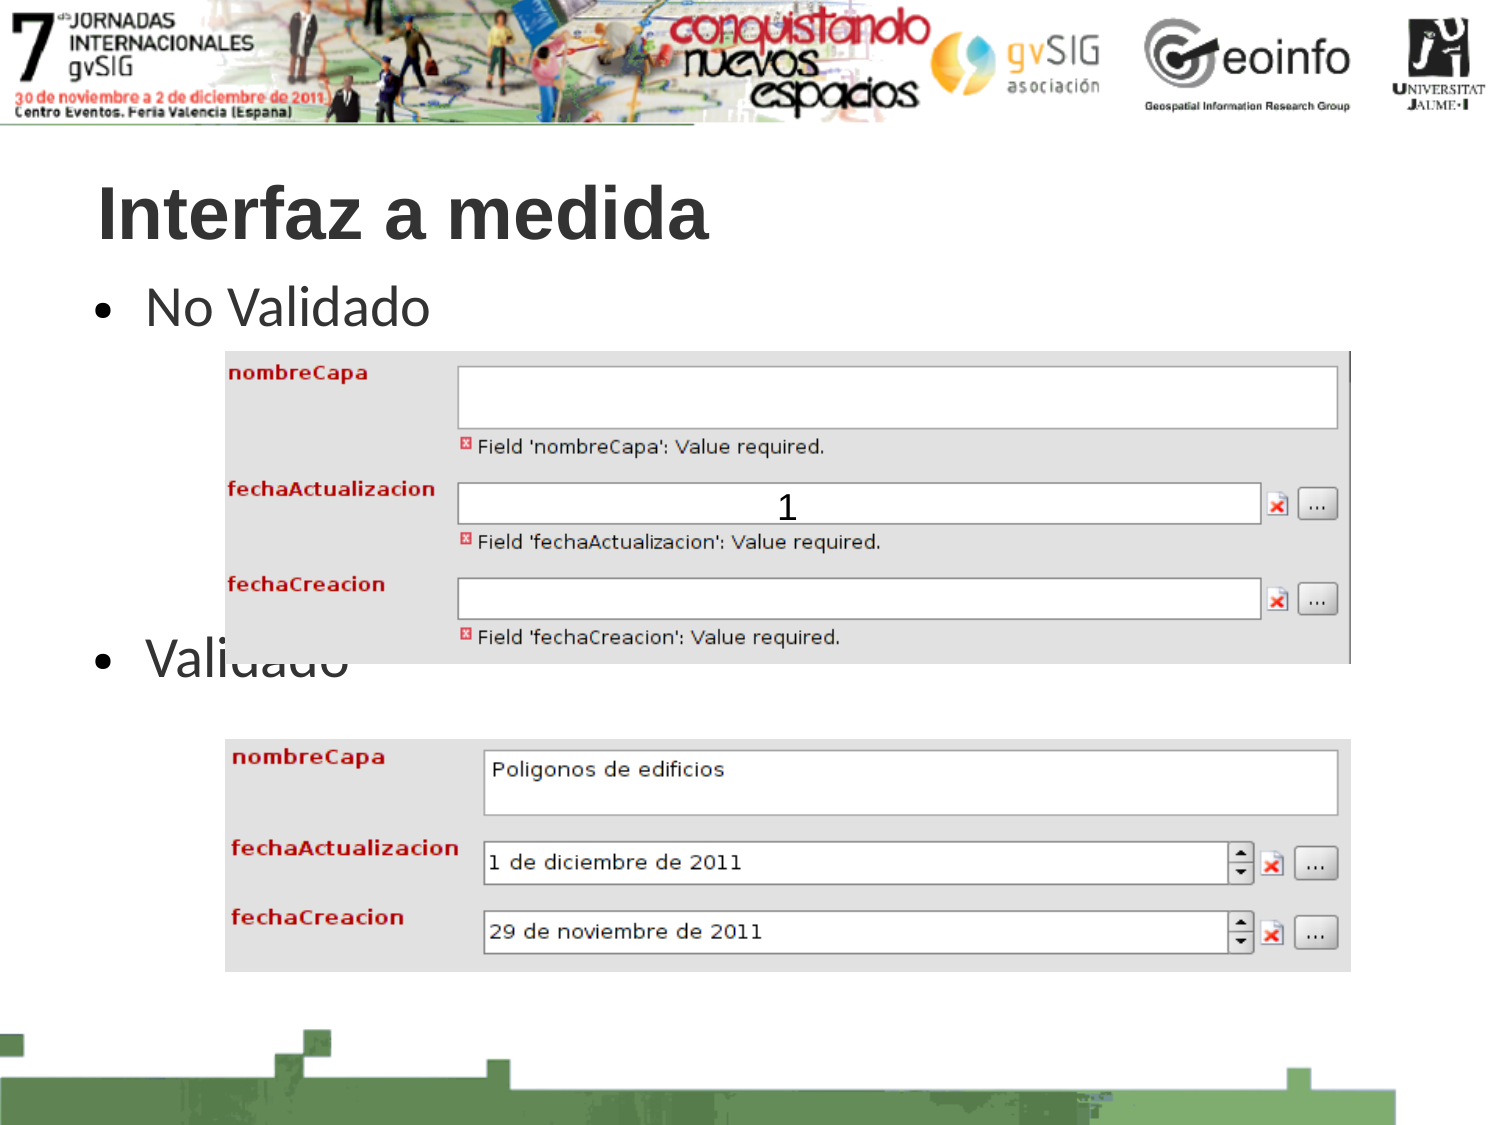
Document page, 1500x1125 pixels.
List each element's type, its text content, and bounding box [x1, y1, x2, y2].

title Interfaz a medida [97, 155, 1401, 273]
list No Validado Validado [75, 282, 1351, 1051]
picture [0, 0, 1500, 1125]
